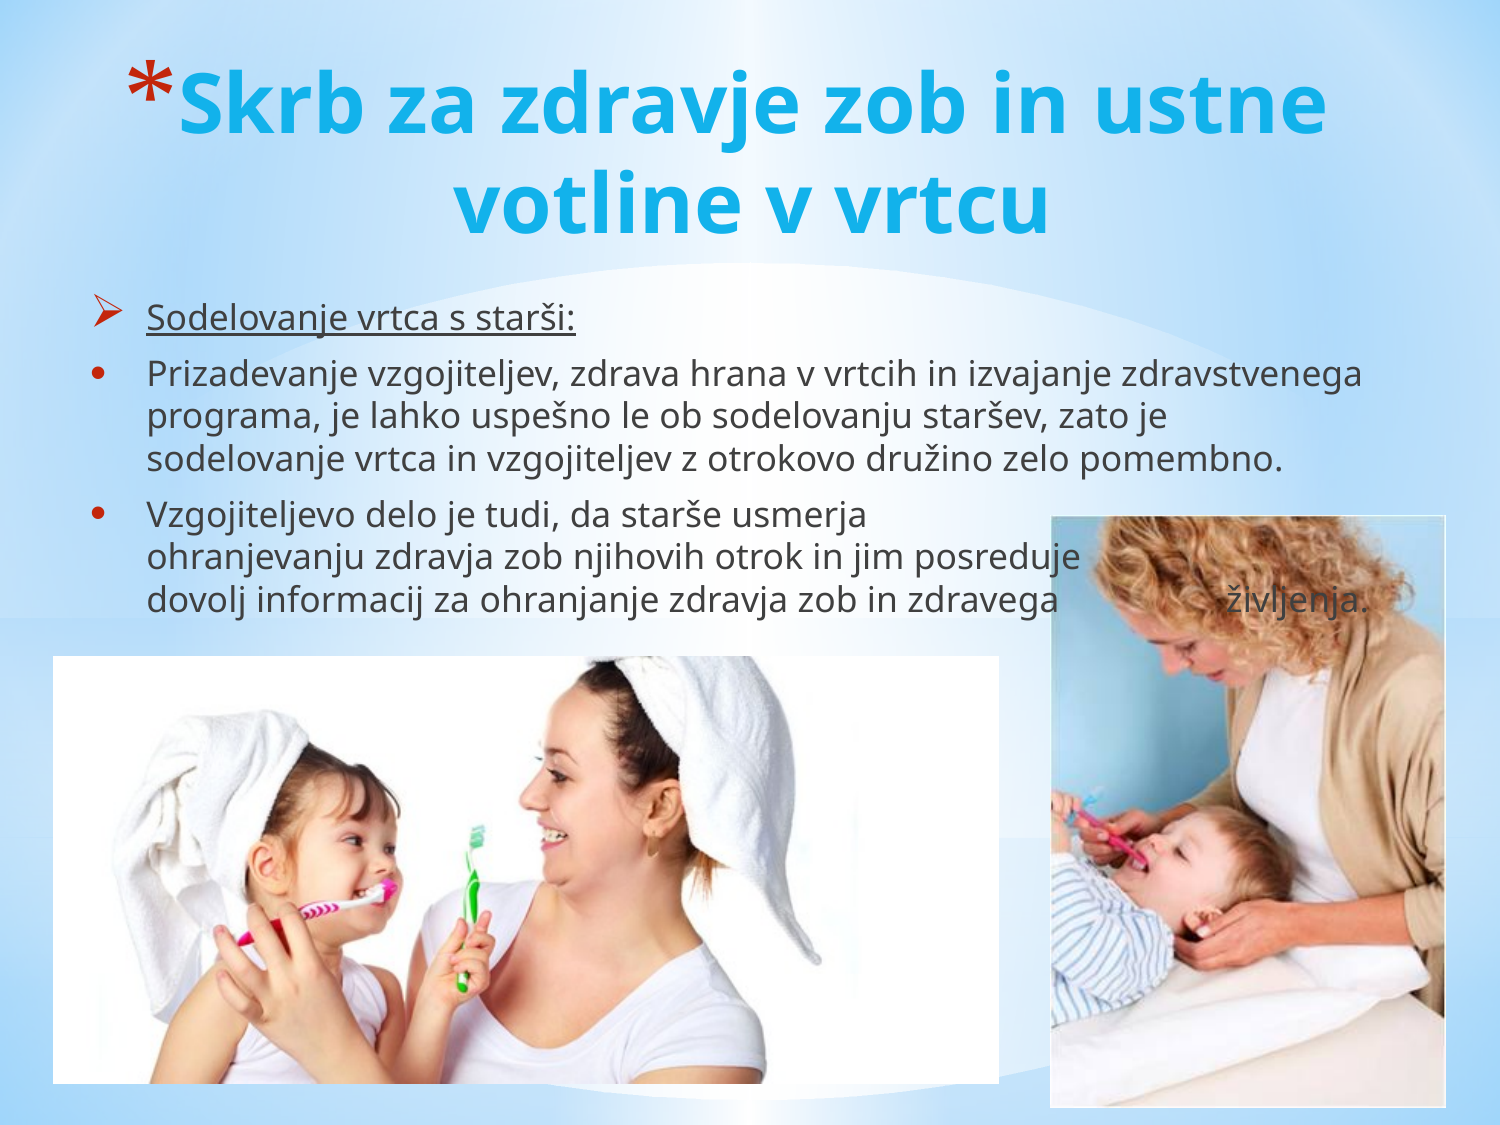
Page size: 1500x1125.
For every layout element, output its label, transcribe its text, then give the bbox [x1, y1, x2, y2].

picture [53, 656, 999, 1084]
list Sodelovanje vrtca s starši: Prizadevanje vzgojiteljev, zdrava hrana v vrtcih in izvajanje zdravstvenega programa, je lahko uspešno le ob sodelovanju staršev, zato je sodelovanje vrtca in vzgojiteljev z otrokovo družino zelo pomembno. Vzgojiteljevo delo je tudi, da starše usmerja ohranjevanju zdravja zob njihovih otrok in jim posreduje dovolj informacij za ohranjanje zdravja zob in zdravega življenja. [75, 287, 1388, 812]
title Skrb za zdravje zob in ustne votline v vrtcu [100, 42, 1355, 268]
picture [1050, 515, 1446, 1108]
